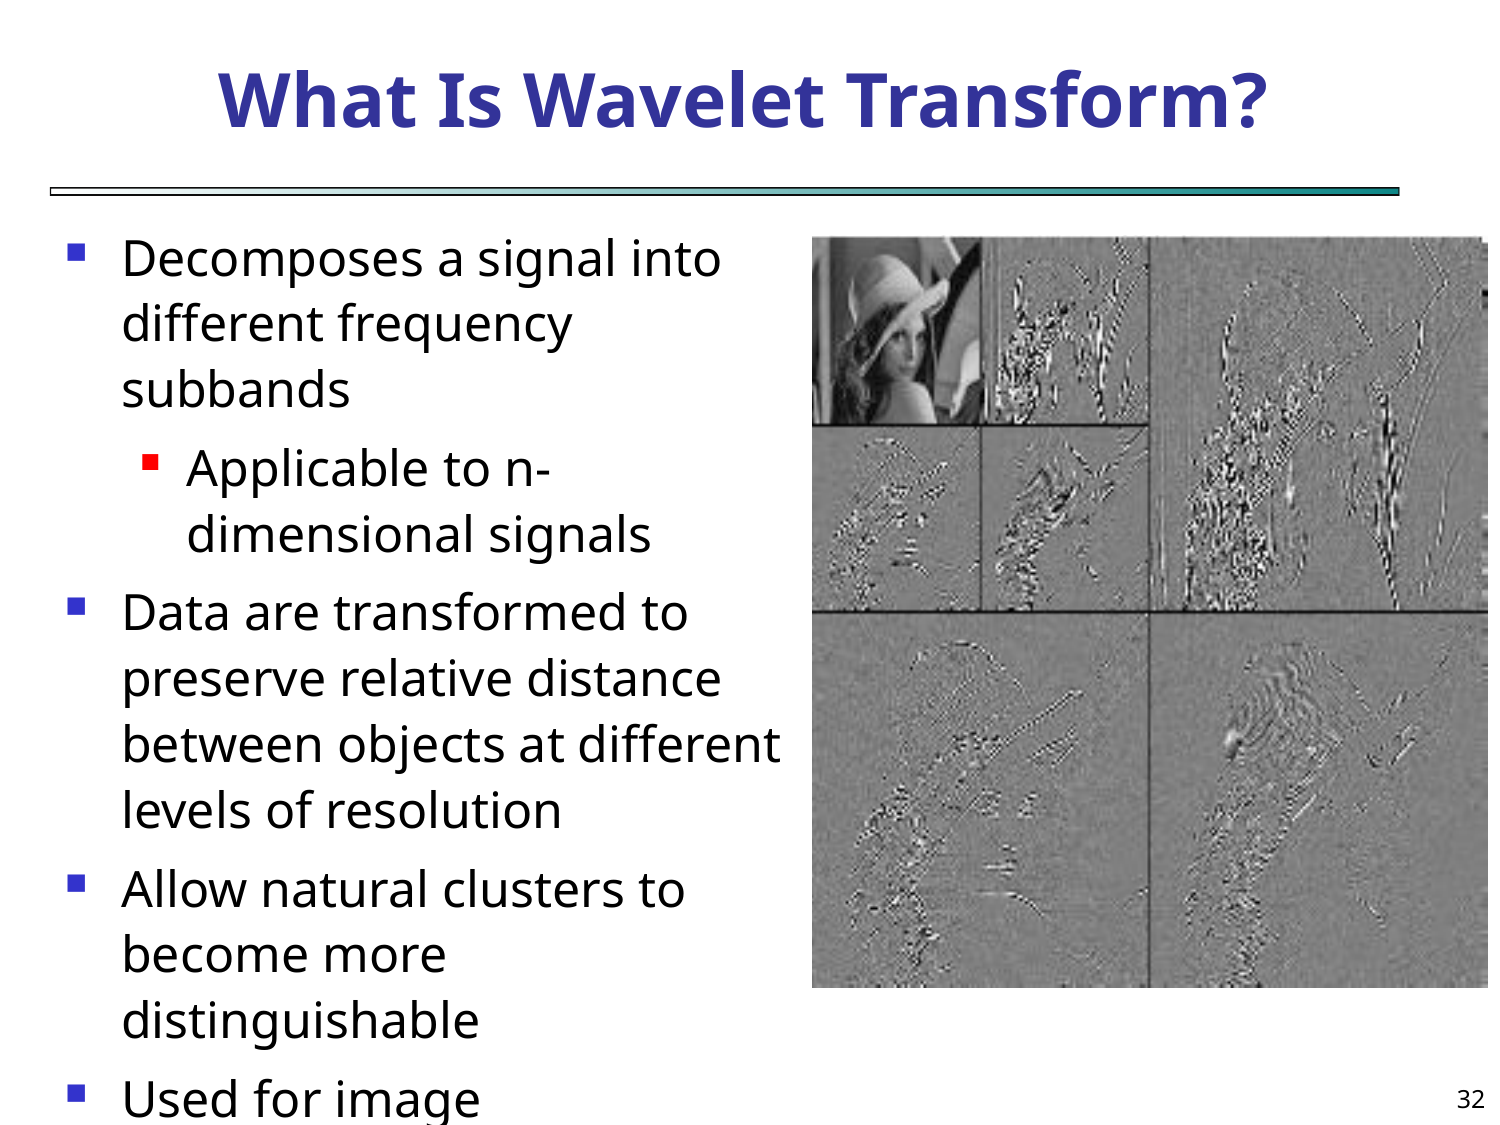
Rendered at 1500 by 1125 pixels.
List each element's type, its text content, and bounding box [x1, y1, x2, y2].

picture [812, 235, 1488, 988]
list Decomposes a signal into different frequency subbands Applicable to n-dimensional signals Data are transformed to preserve relative distance between objects at different levels of resolution Allow natural clusters to become more distinguishable Used for image compression [50, 212, 801, 1125]
title What Is Wavelet Transform? [24, 44, 1463, 150]
text_box <number> [1187, 1062, 1500, 1125]
